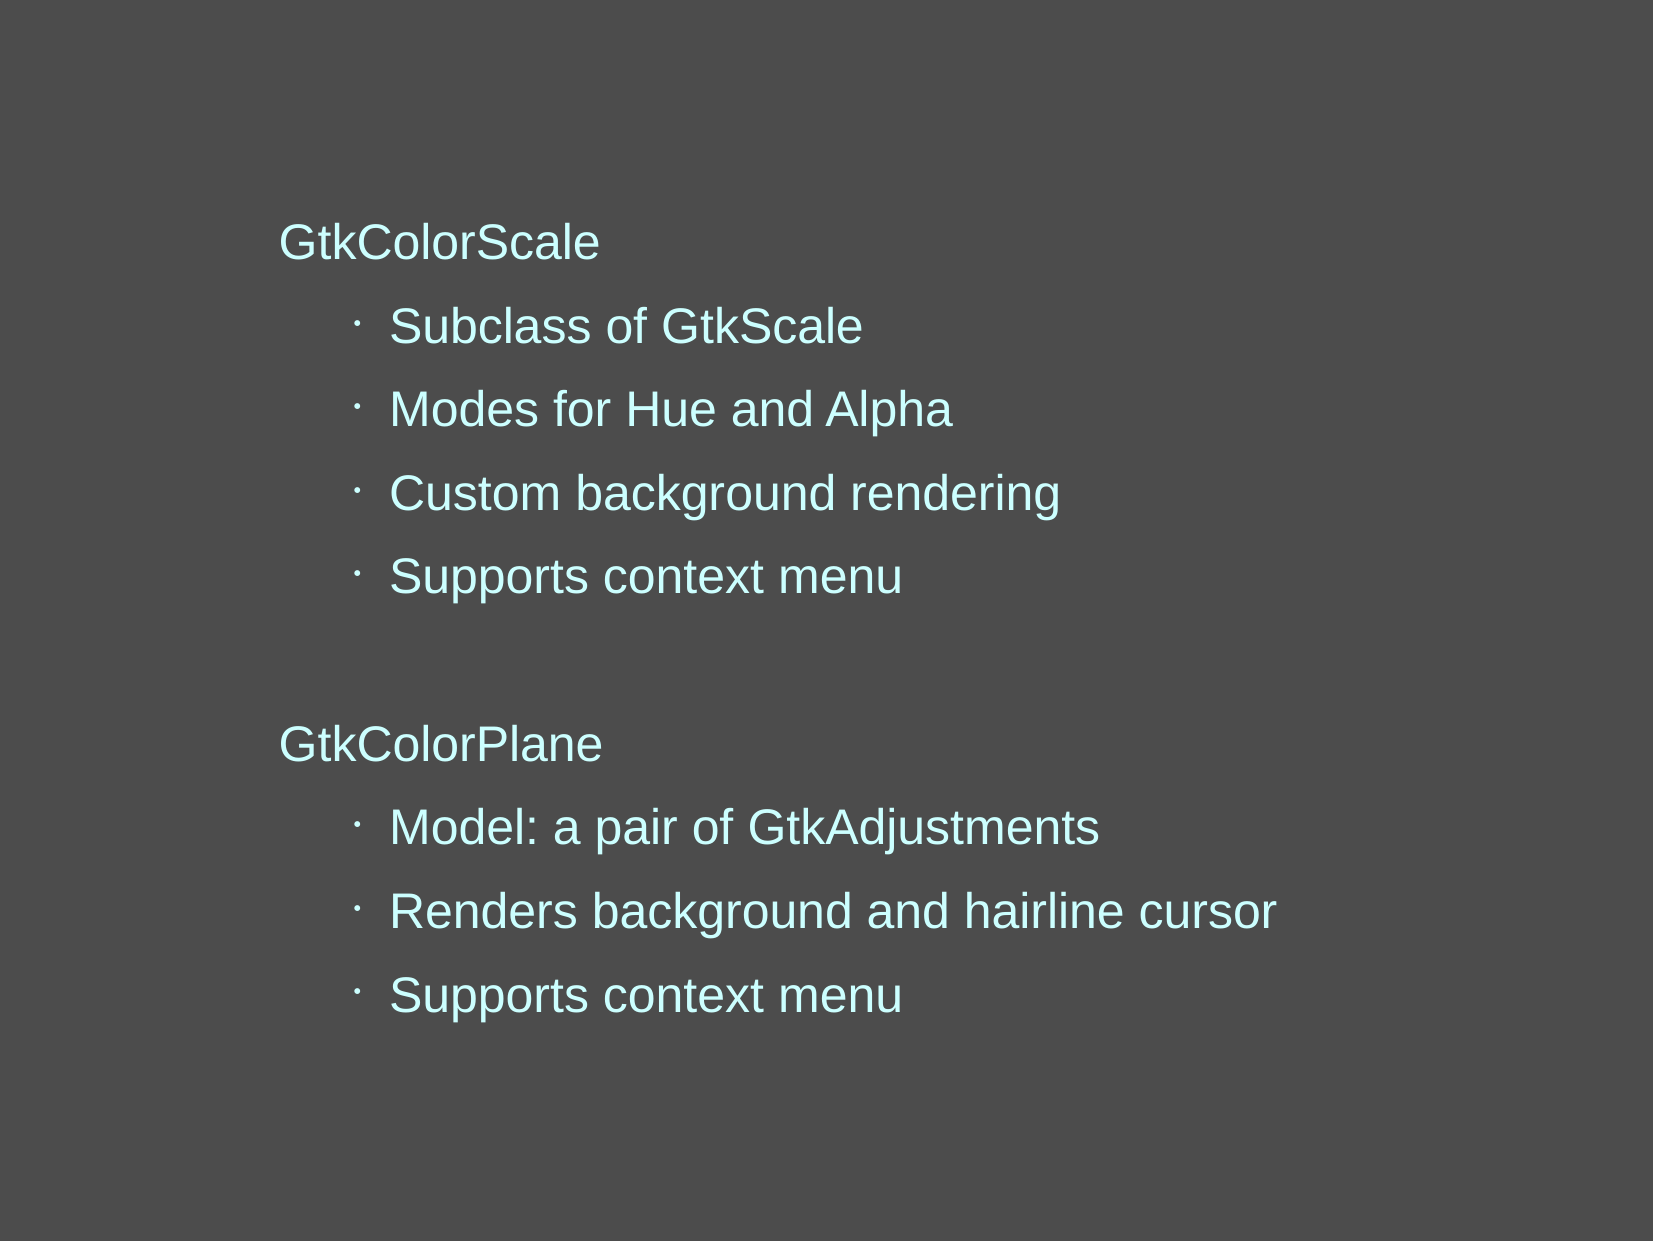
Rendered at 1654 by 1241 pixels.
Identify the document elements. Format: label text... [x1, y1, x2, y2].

text_box GtkColorScale Subclass of GtkScale Modes for Hue and Alpha Custom background rendering Supports context menu GtkColorPlane Model: a pair of GtkAdjustments Renders background and hairline cursor Supports context menu [263, 178, 1389, 1062]
